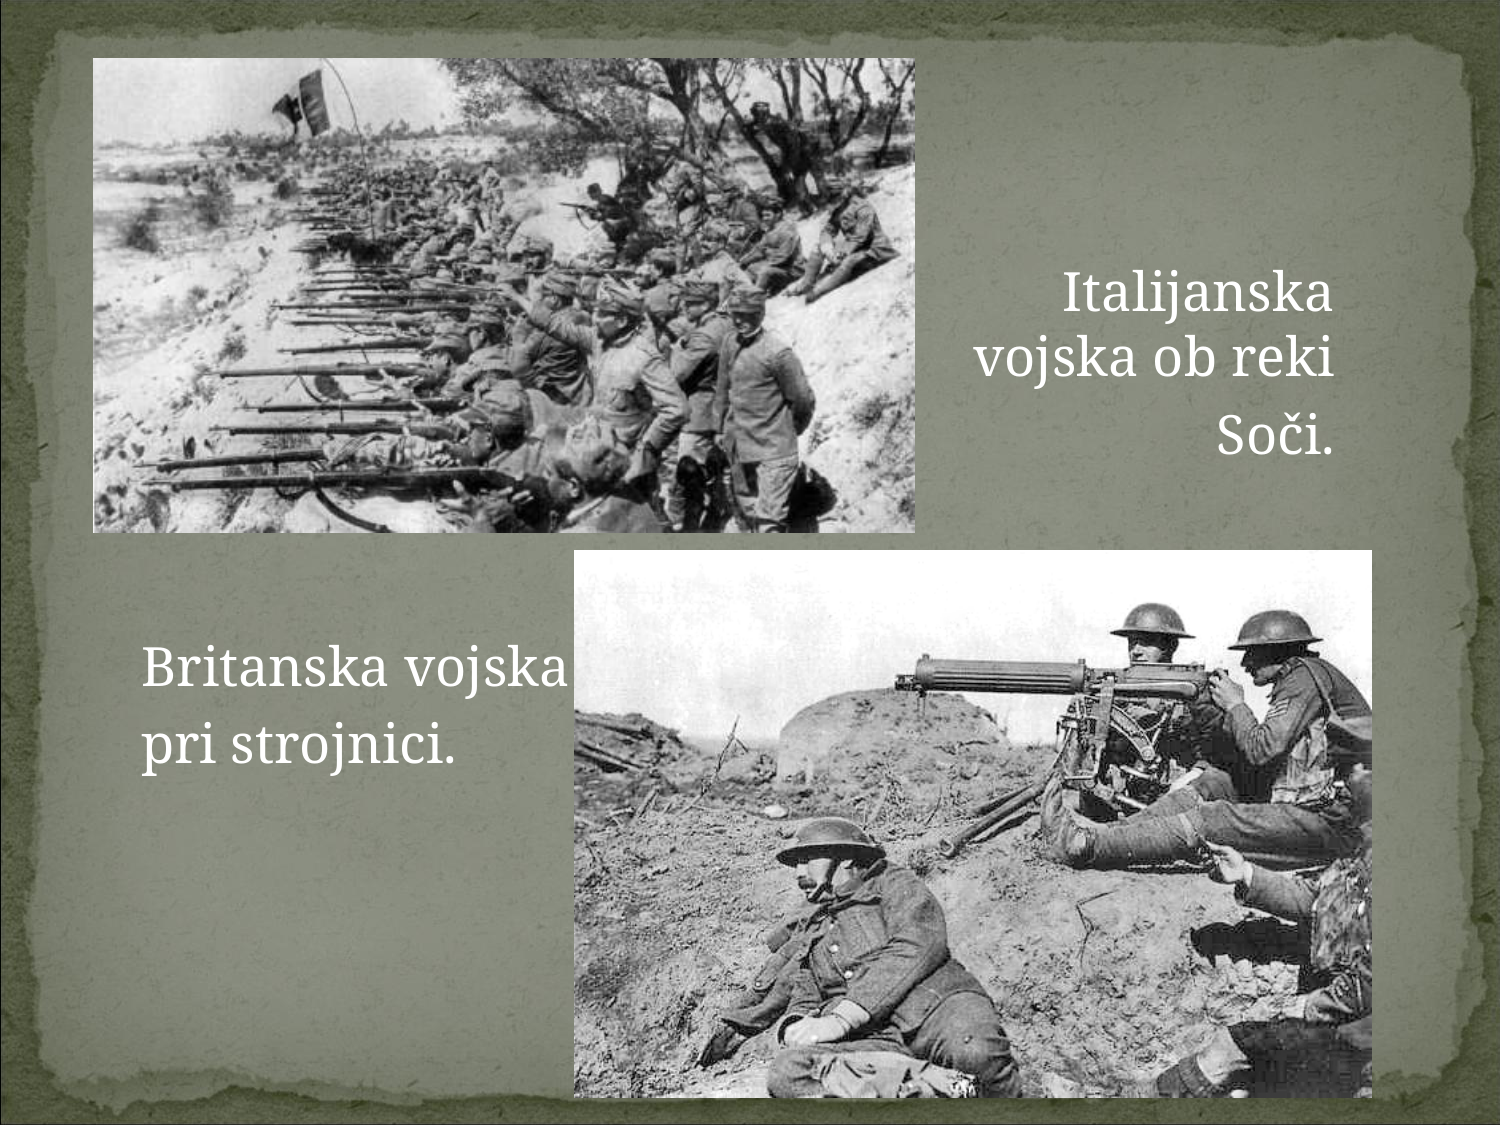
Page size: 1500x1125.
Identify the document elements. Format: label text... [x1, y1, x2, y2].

picture [0, 0, 1500, 1125]
list Italijanska vojska ob reki Soči. Britanska vojska pri strojnici. [0, 249, 1350, 1000]
